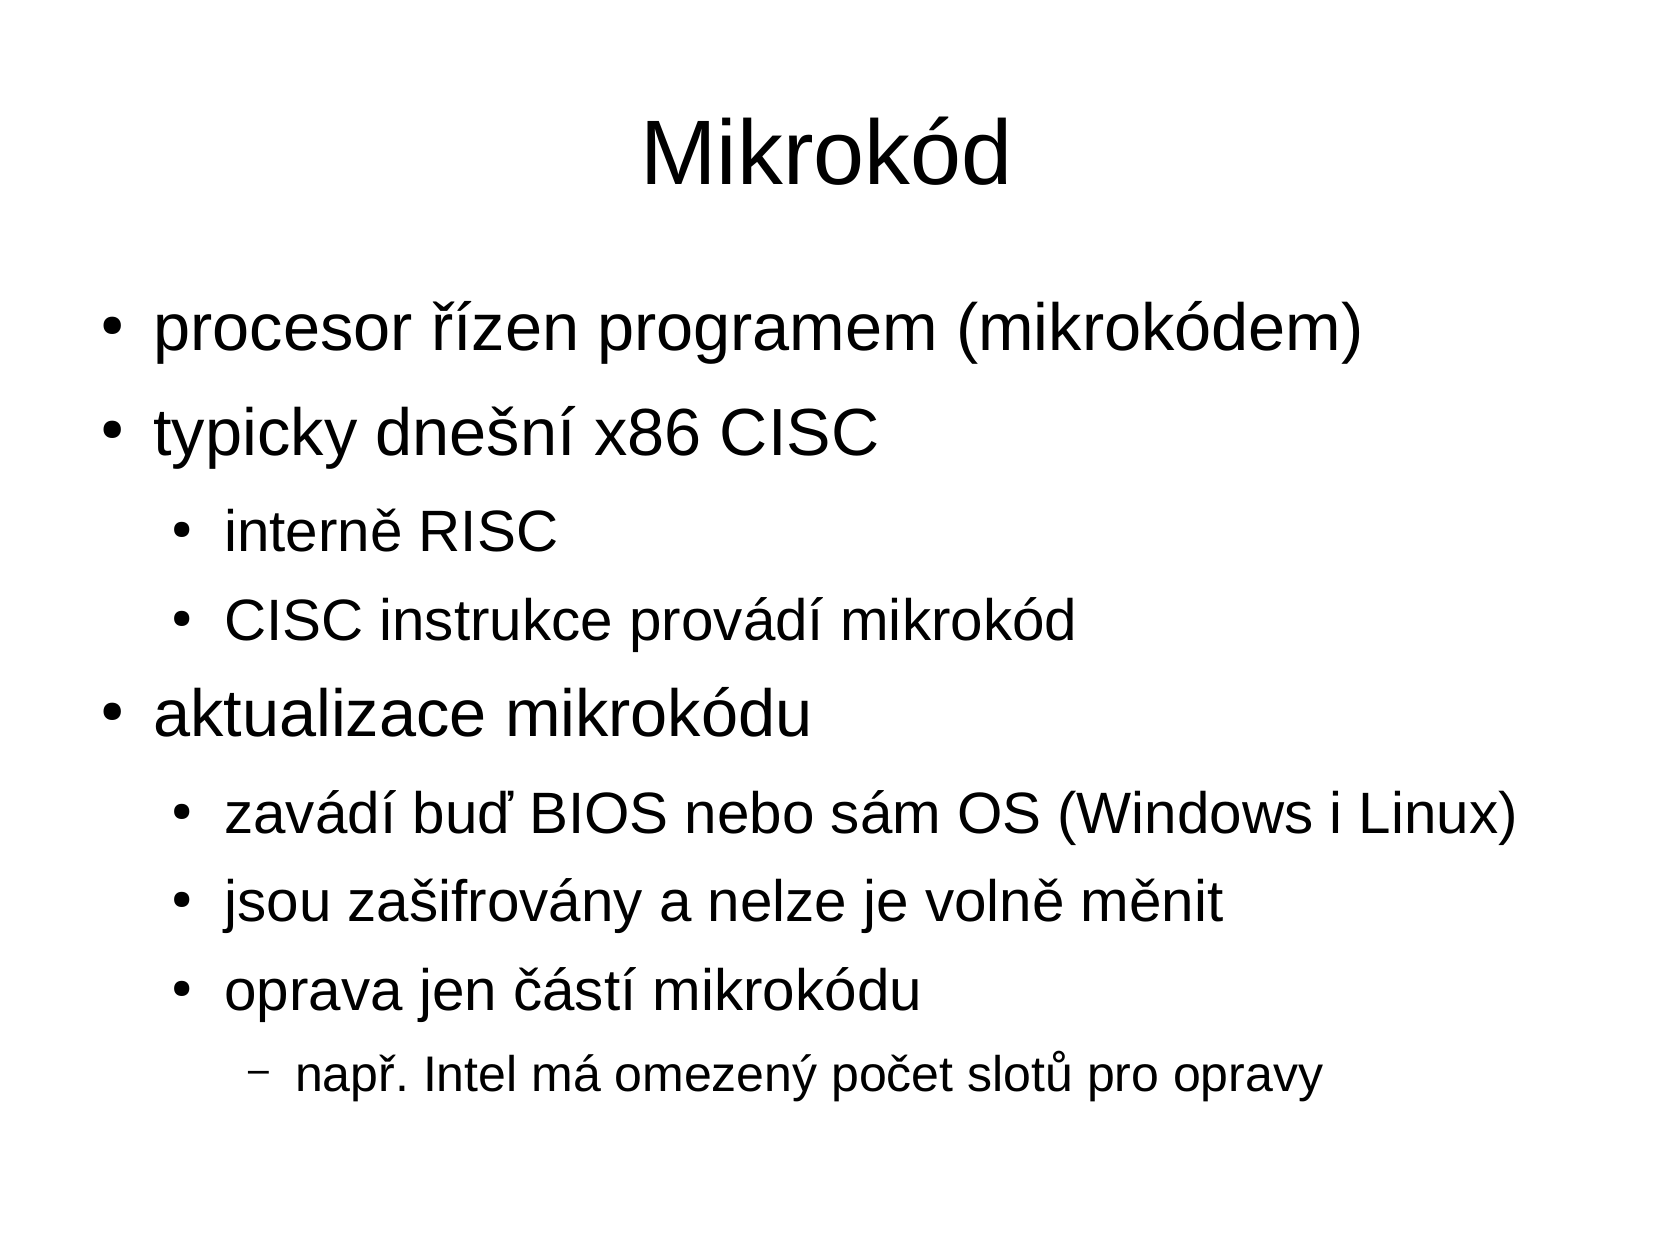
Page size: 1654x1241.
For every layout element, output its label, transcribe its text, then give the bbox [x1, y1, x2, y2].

list procesor řízen programem (mikrokódem) typicky dnešní x86 CISC interně RISC CISC instrukce provádí mikrokód aktualizace mikrokódu zavádí buď BIOS nebo sám OS (Windows i Linux) jsou zašifrovány a nelze je volně měnit oprava jen částí mikrokódu např. Intel má omezený počet slotů pro opravy [82, 290, 1571, 1103]
title Mikrokód [82, 56, 1571, 250]
